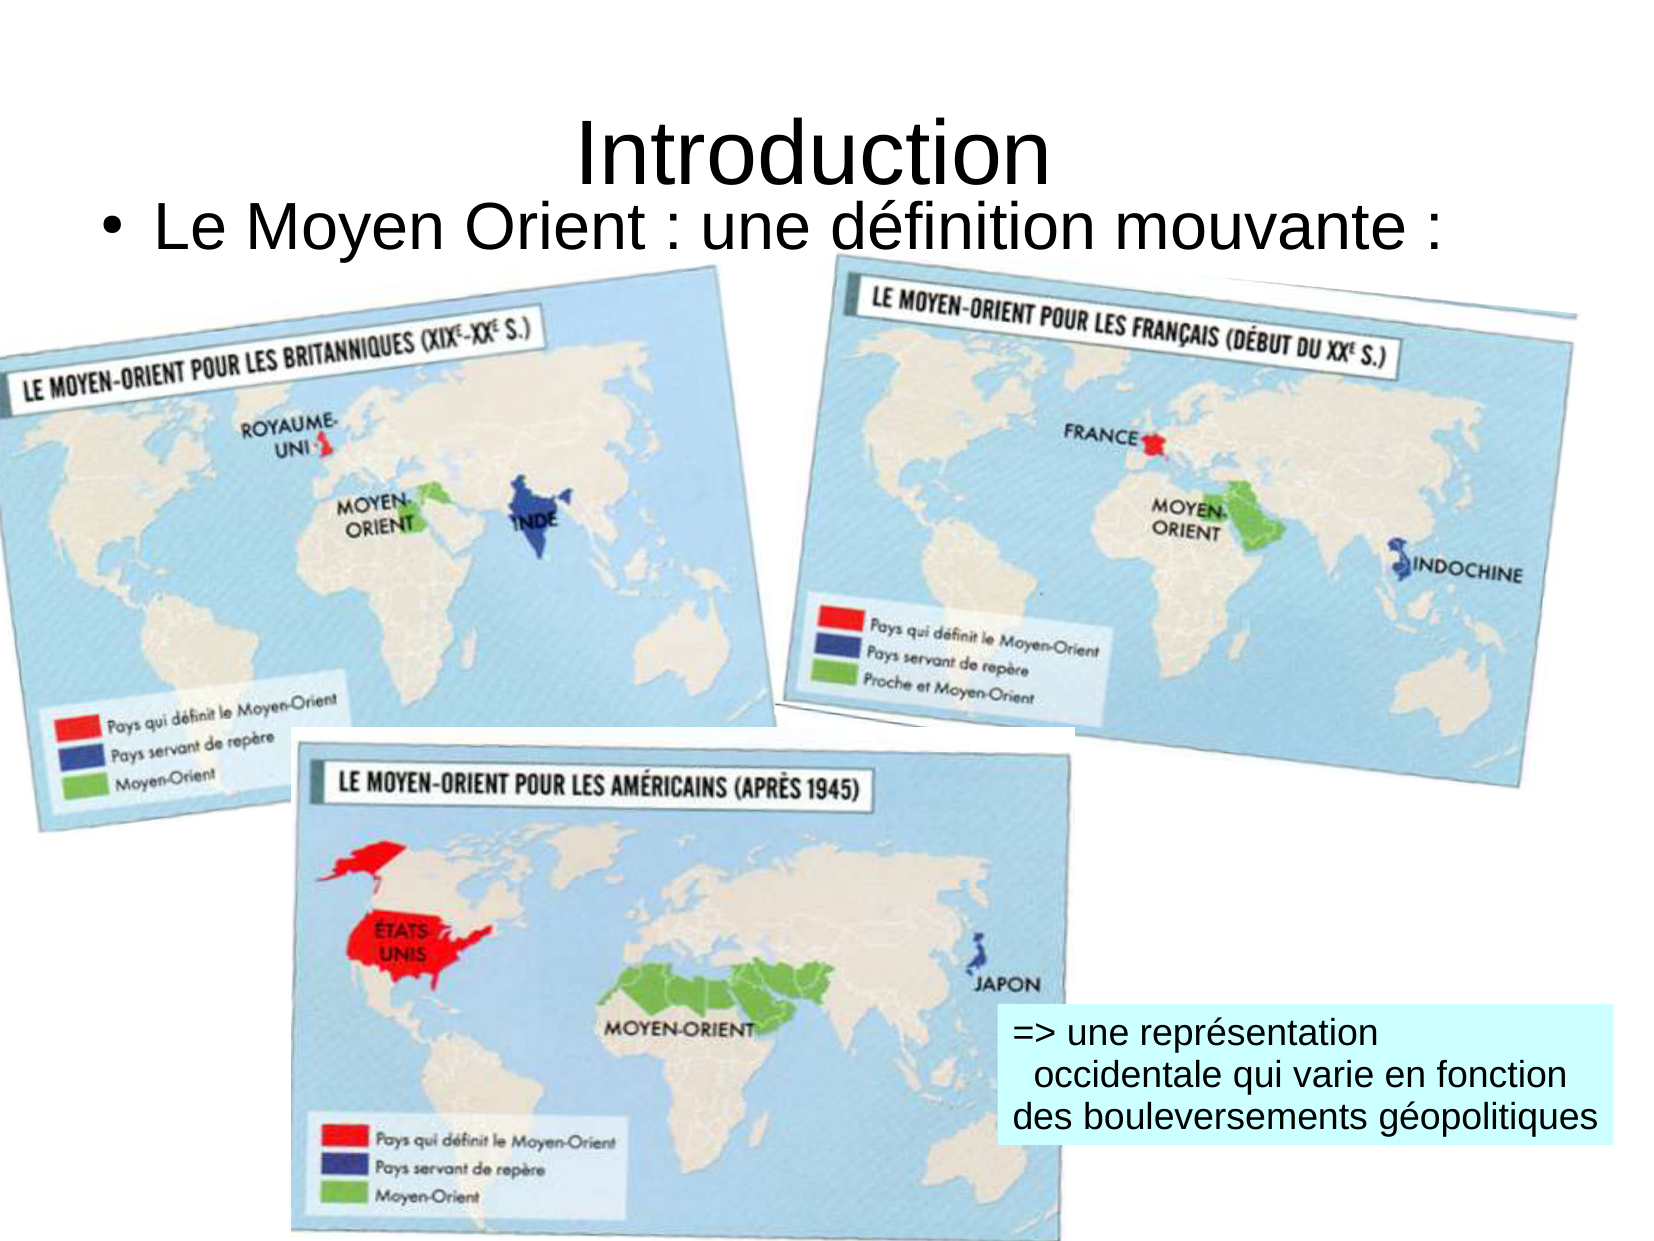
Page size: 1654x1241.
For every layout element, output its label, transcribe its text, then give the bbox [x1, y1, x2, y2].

text_box => une représentation occidentale qui varie en fonction des bouleversements géopolitiques [997, 1003, 1614, 1145]
picture [0, 284, 1583, 1241]
list Le Moyen Orient : une définition mouvante : [82, 188, 1571, 284]
title Introduction [82, 49, 1571, 188]
